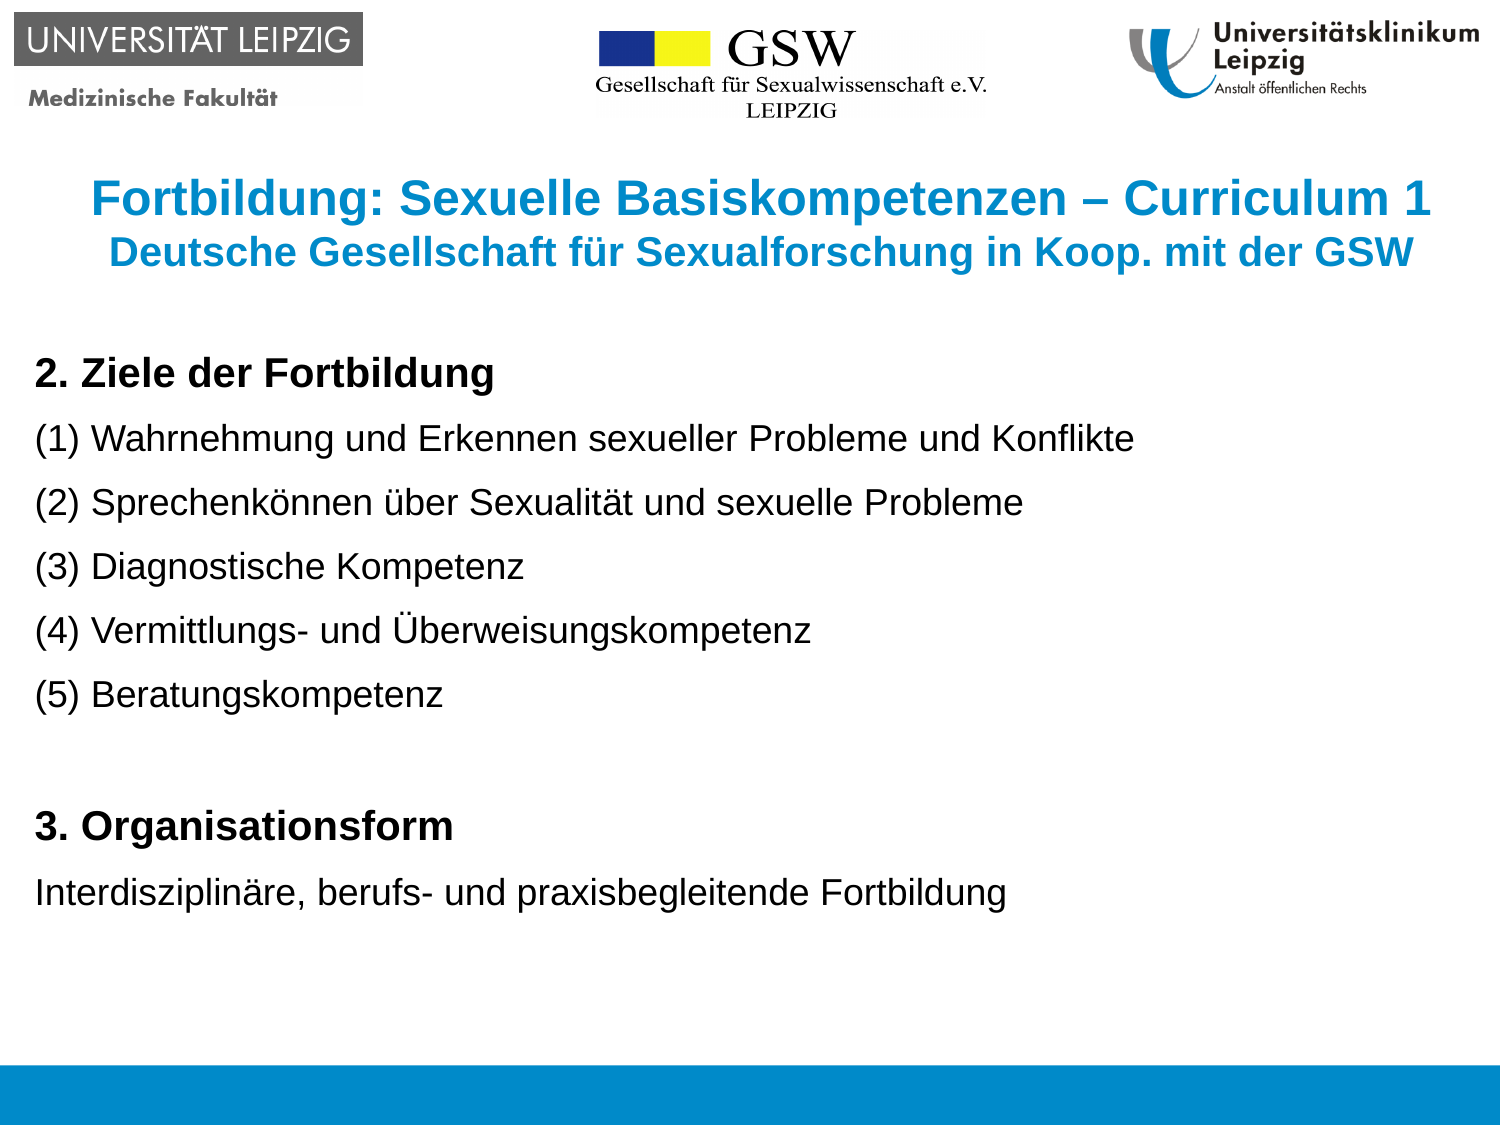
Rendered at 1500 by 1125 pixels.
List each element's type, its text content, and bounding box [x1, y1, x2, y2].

title Fortbildung: Sexuelle Basiskompetenzen – Curriculum 1 Deutsche Gesellschaft für Sexualforschung in Koop. mit der GSW [64, 137, 1459, 303]
picture [14, 12, 363, 106]
picture [596, 30, 986, 118]
list 2. Ziele der Fortbildung (1) Wahrnehmung und Erkennen sexueller Probleme und Konflikte (2) Sprechenkönnen über Sexualität und sexuelle Probleme (3) Diagnostische Kompetenz (4) Vermittlungs- und Überweisungskompetenz (5) Beratungskompetenz 3. Organisationsform Interdisziplinäre, berufs- und praxisbegleitende Fortbildung [19, 338, 1470, 1041]
picture [1126, 18, 1481, 101]
